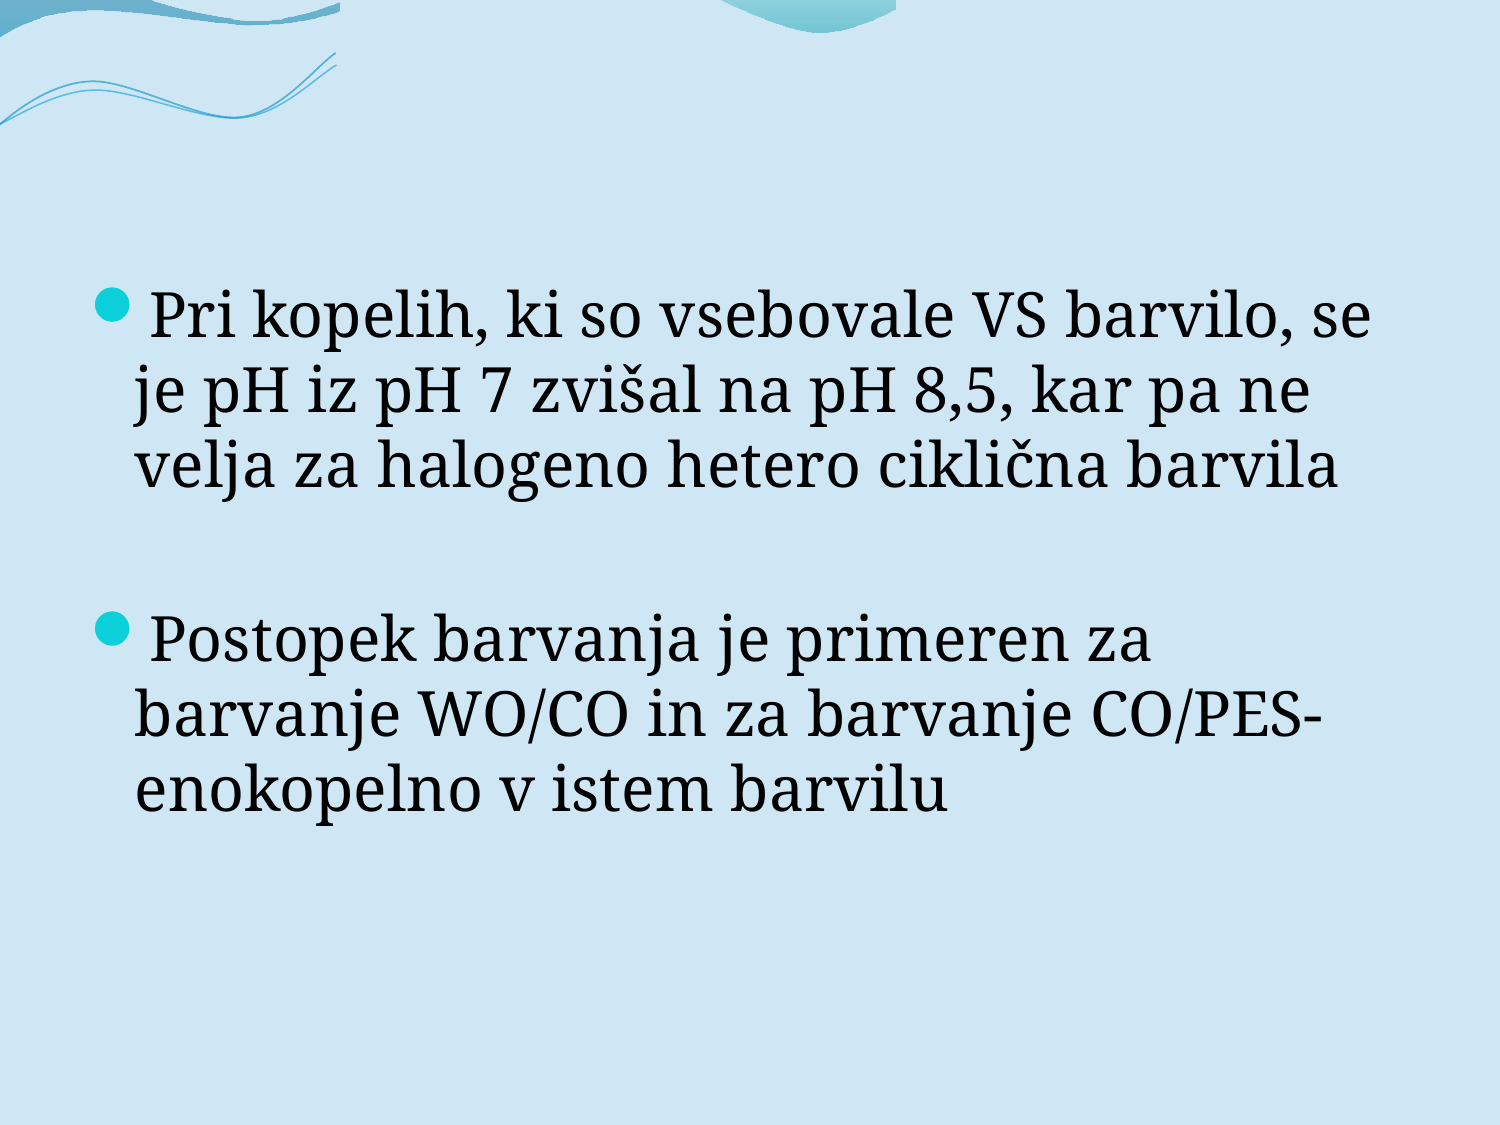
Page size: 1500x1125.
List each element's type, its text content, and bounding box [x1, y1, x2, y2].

list Pri kopelih, ki so vsebovale VS barvilo, se je pH iz pH 7 zvišal na pH 8,5, kar pa ne velja za halogeno hetero ciklična barvila Postopek barvanja je primeren za barvanje WO/CO in za barvanje CO/PES-enokopelno v istem barvilu [75, 267, 1425, 988]
